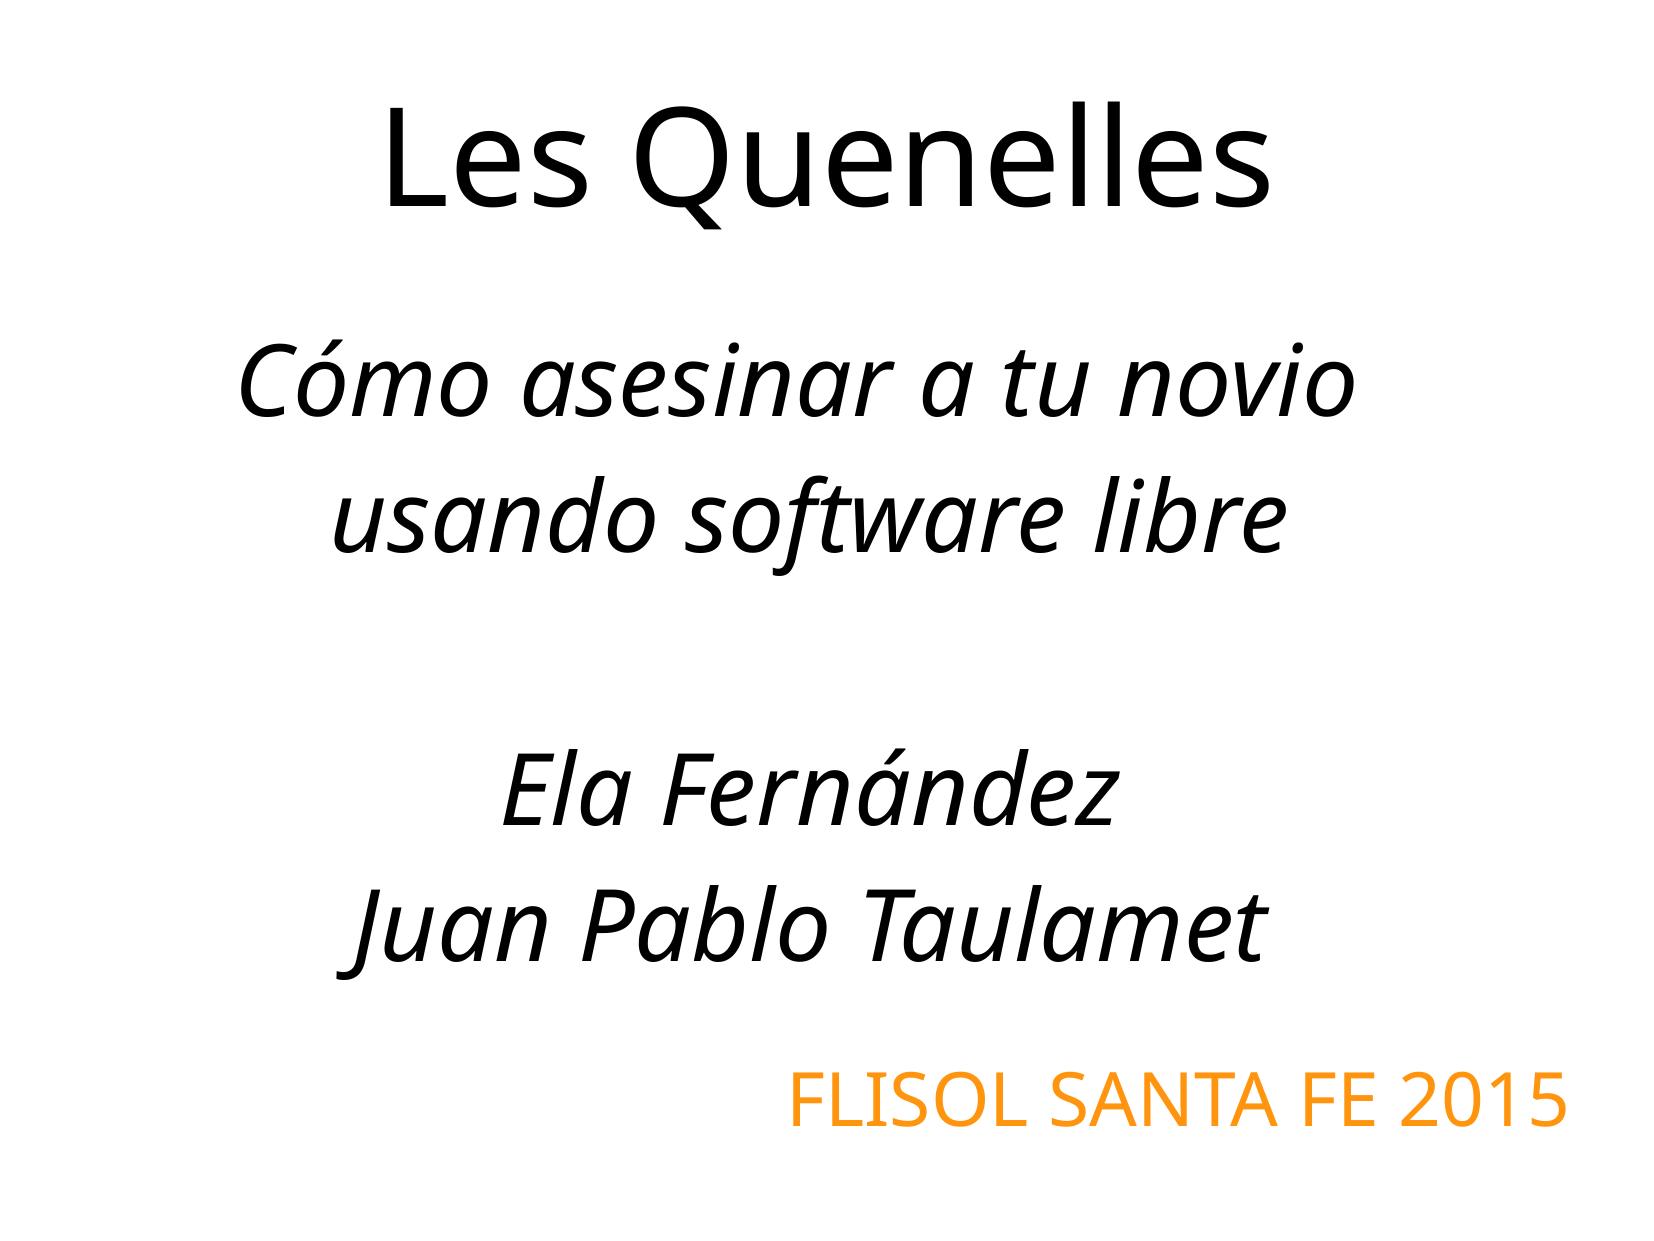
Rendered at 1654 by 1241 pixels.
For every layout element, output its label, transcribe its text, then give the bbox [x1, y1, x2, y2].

title FLISOL SANTA FE 2015 [82, 994, 1571, 1202]
subtitle Cómo asesinar a tu novio usando software libre Ela Fernández Juan Pablo Taulamet [82, 290, 1538, 994]
title Les Quenelles [82, 49, 1571, 257]
